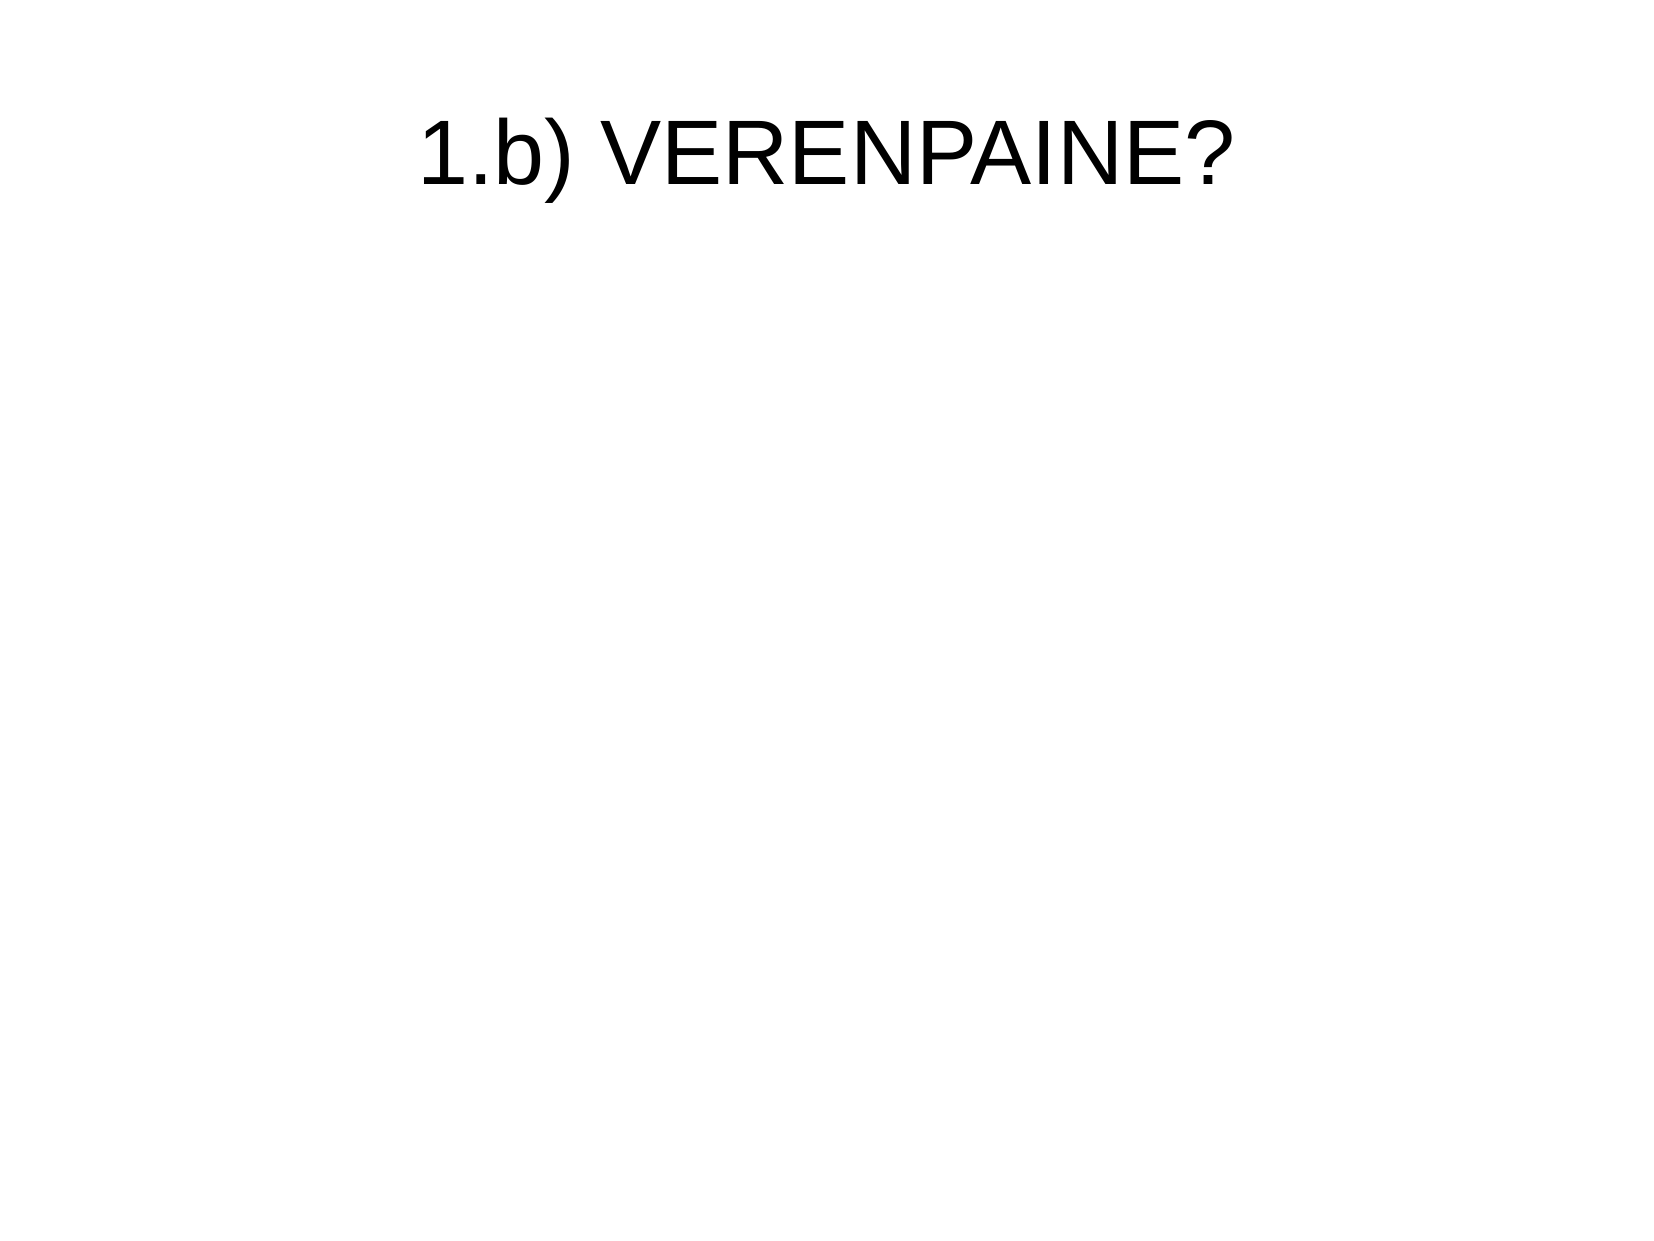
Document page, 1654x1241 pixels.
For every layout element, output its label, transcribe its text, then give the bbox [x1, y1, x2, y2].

title 1.b) VERENPAINE? [82, 49, 1571, 257]
